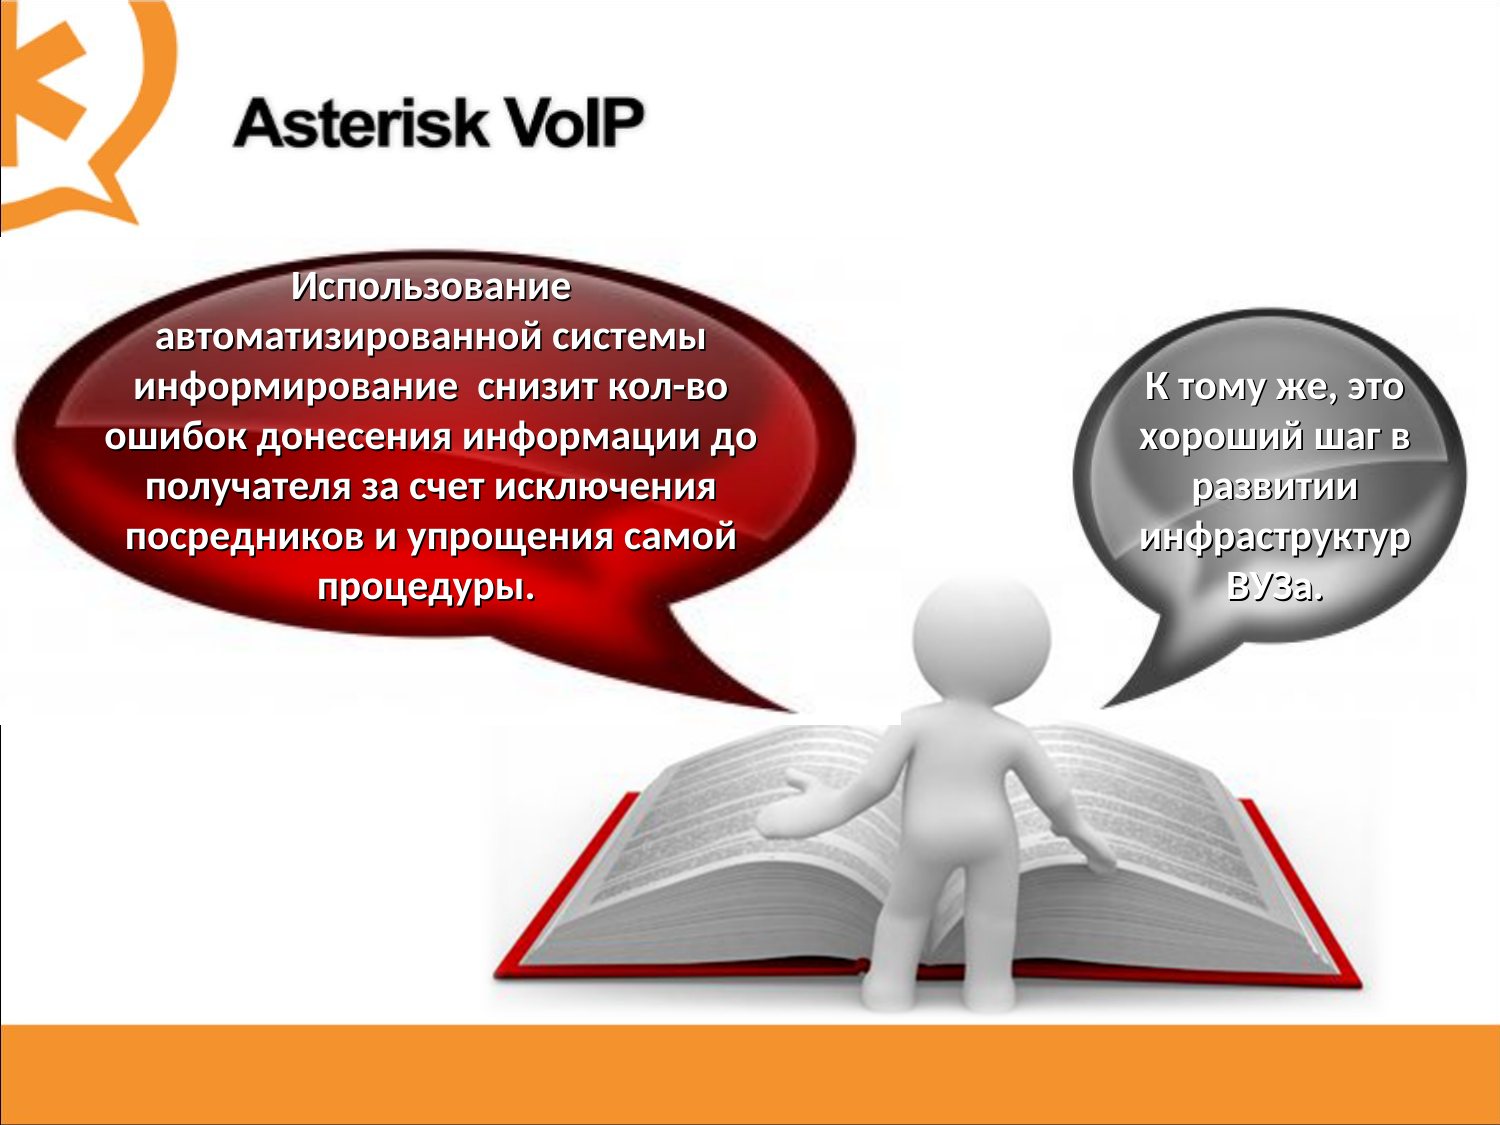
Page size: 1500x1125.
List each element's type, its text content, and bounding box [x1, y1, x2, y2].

text_box Использование автоматизированной системы информирование снизит кол-во ошибок донесения информации до получателя за счет исключения посредников и упрощения самой процедуры. [87, 249, 775, 616]
picture [0, 0, 1500, 1125]
text_box К тому же, это хороший шаг в развитии инфраструктур ВУЗа. [1087, 350, 1463, 726]
